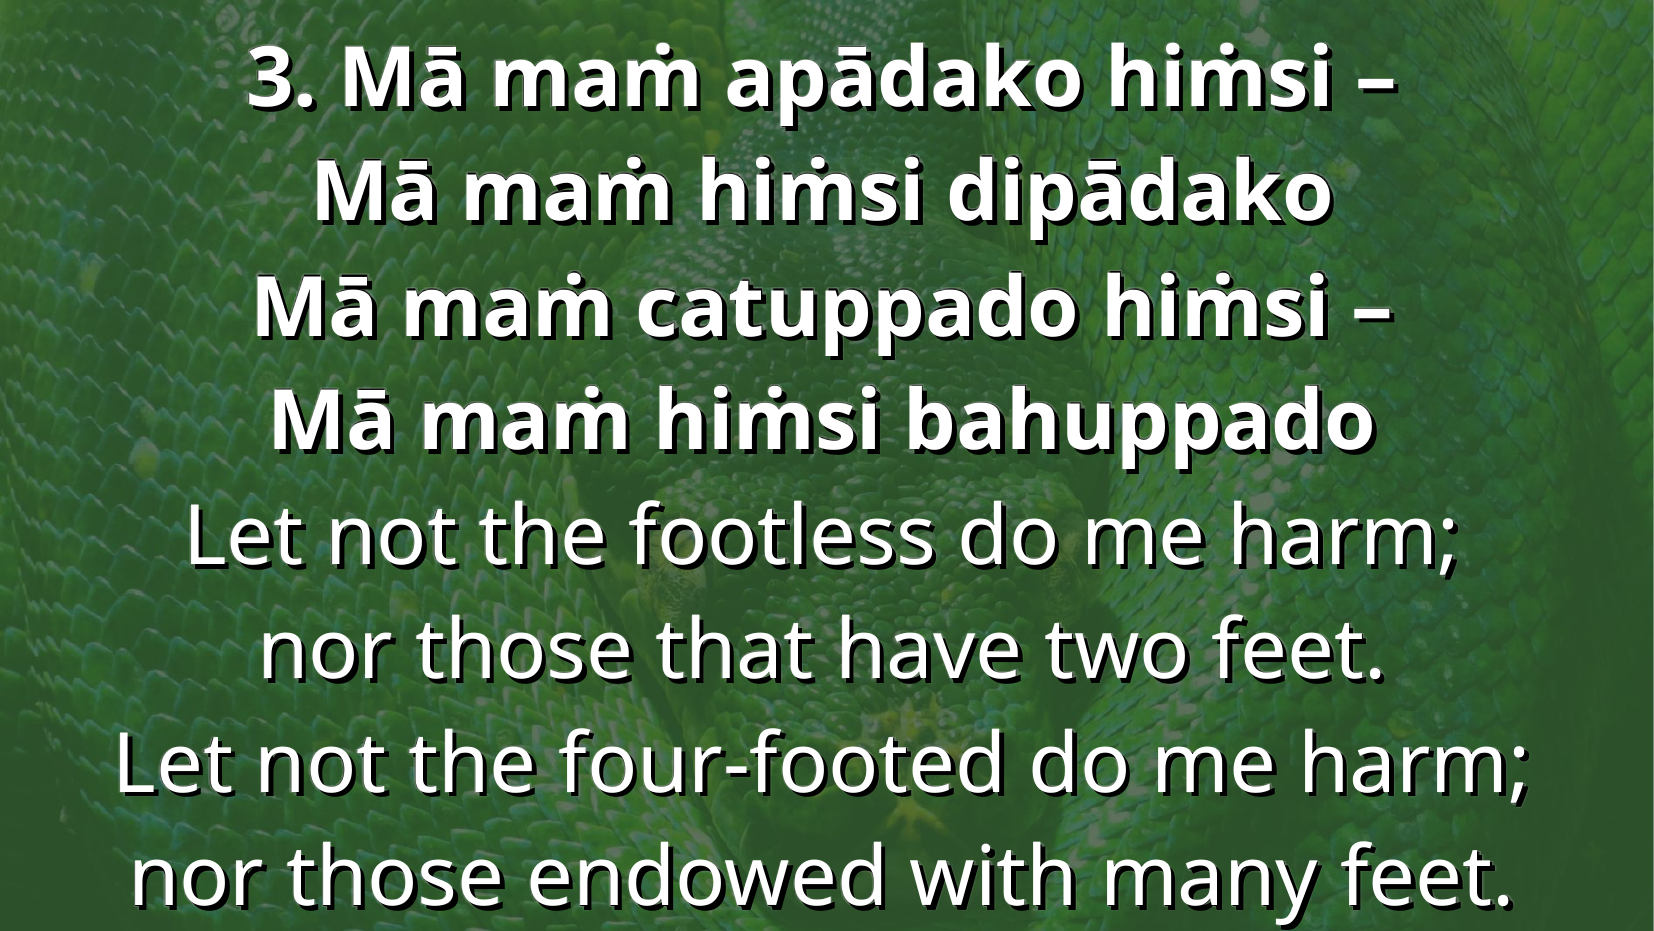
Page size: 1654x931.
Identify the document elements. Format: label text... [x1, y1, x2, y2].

subtitle 3. Mā maṁ apādako hiṁsi – Mā maṁ hiṁsi dipādako Mā maṁ catuppado hiṁsi – Mā maṁ hiṁsi bahuppado Let not the footless do me harm; nor those that have two feet. Let not the four-footed do me harm; nor those endowed with many feet. [7, 20, 1638, 928]
picture [0, 0, 1654, 931]
